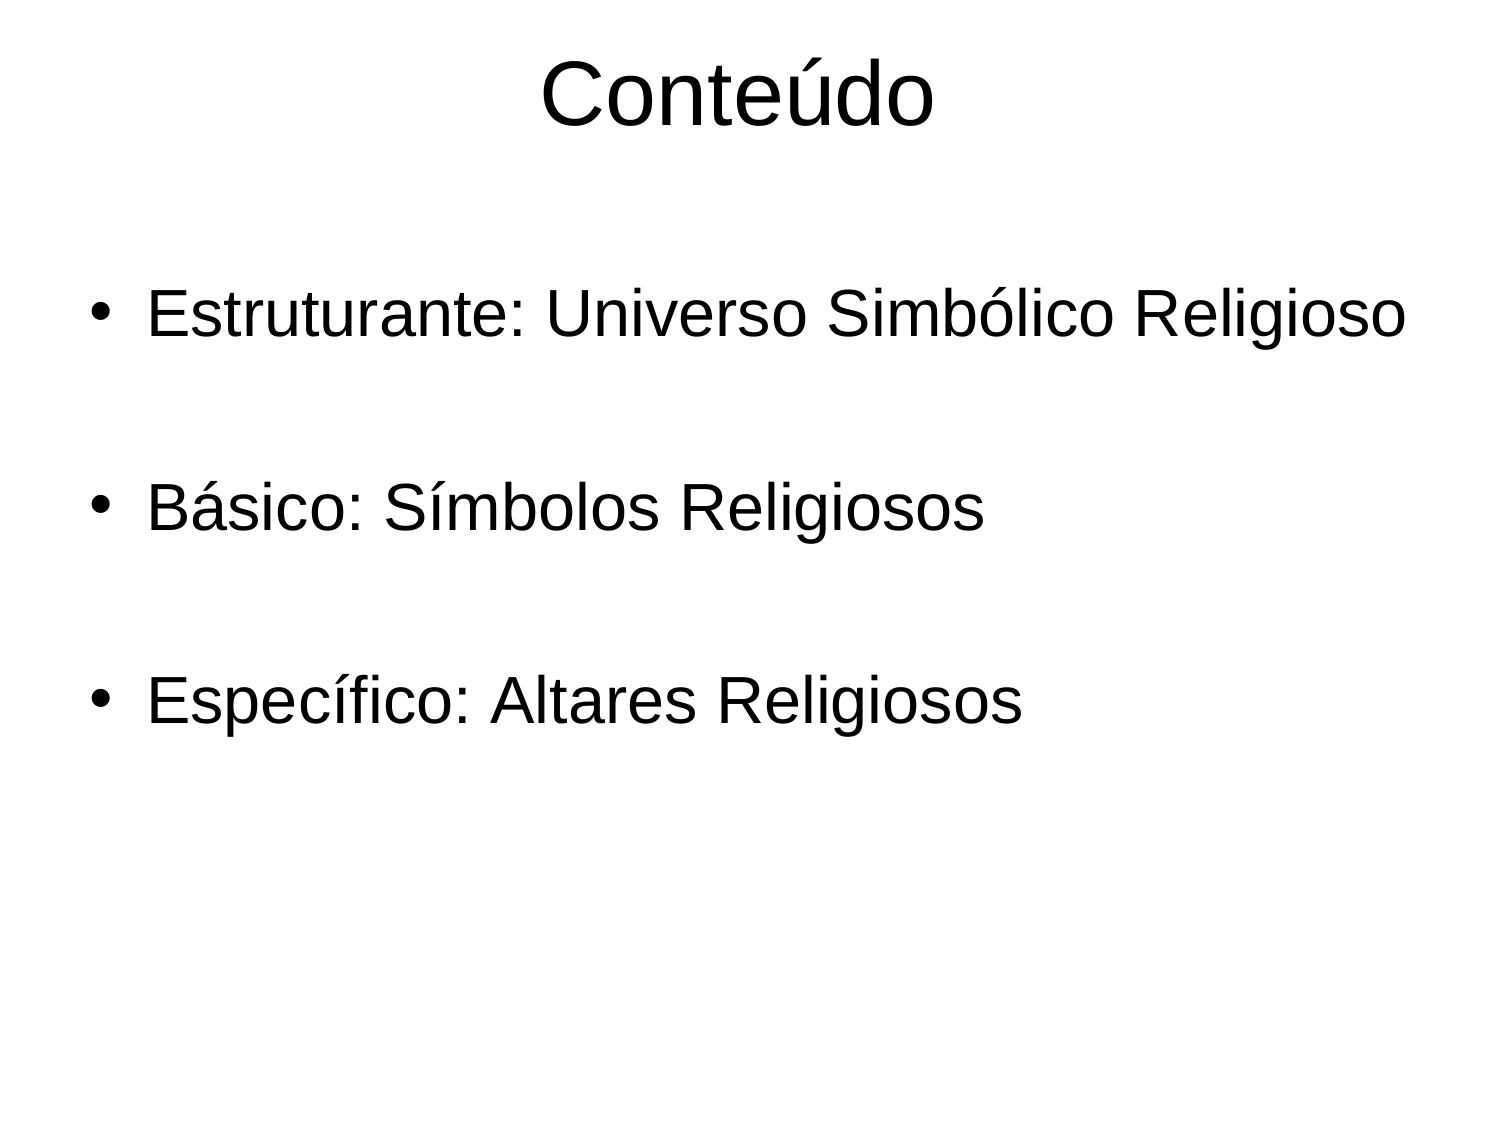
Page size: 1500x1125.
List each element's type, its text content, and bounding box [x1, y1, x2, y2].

list Estruturante: Universo Simbólico Religioso Básico: Símbolos Religiosos Específico: Altares Religiosos [75, 262, 1426, 1005]
title Conteúdo [75, 26, 1426, 252]
